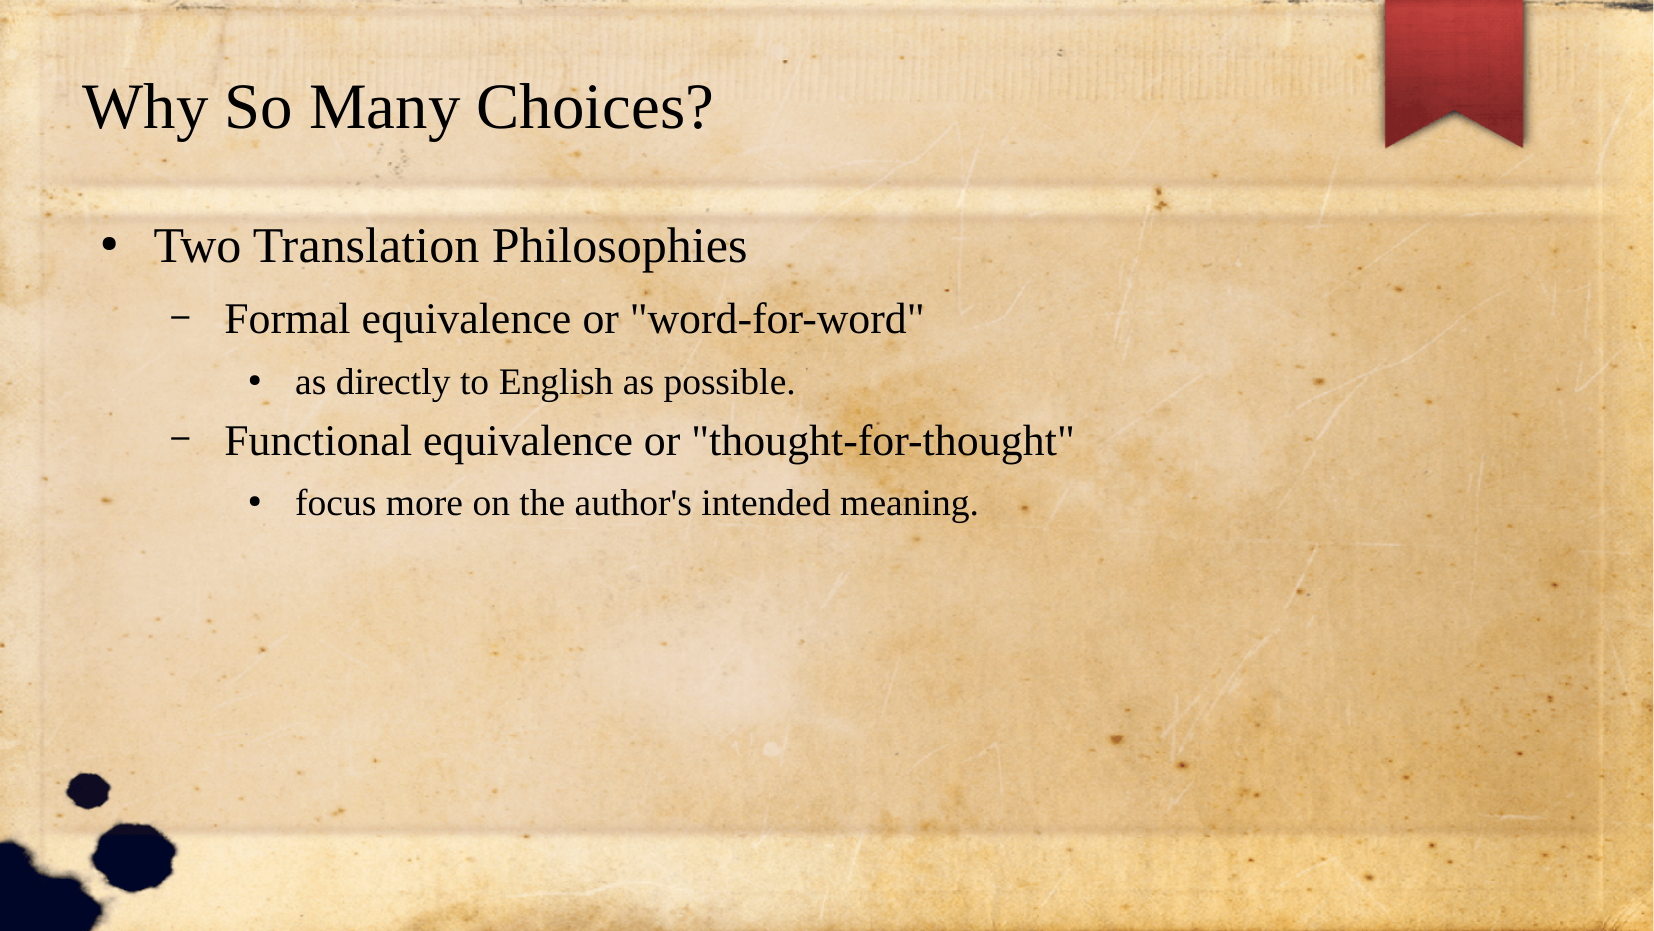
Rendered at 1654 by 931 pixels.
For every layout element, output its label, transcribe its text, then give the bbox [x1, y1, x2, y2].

list Two Translation Philosophies Formal equivalence or "word-for-word" as directly to English as possible. Functional equivalence or "thought-for-thought" focus more on the author's intended meaning. [82, 217, 1538, 758]
title Why So Many Choices? [82, 37, 1347, 178]
picture [0, 0, 1654, 931]
